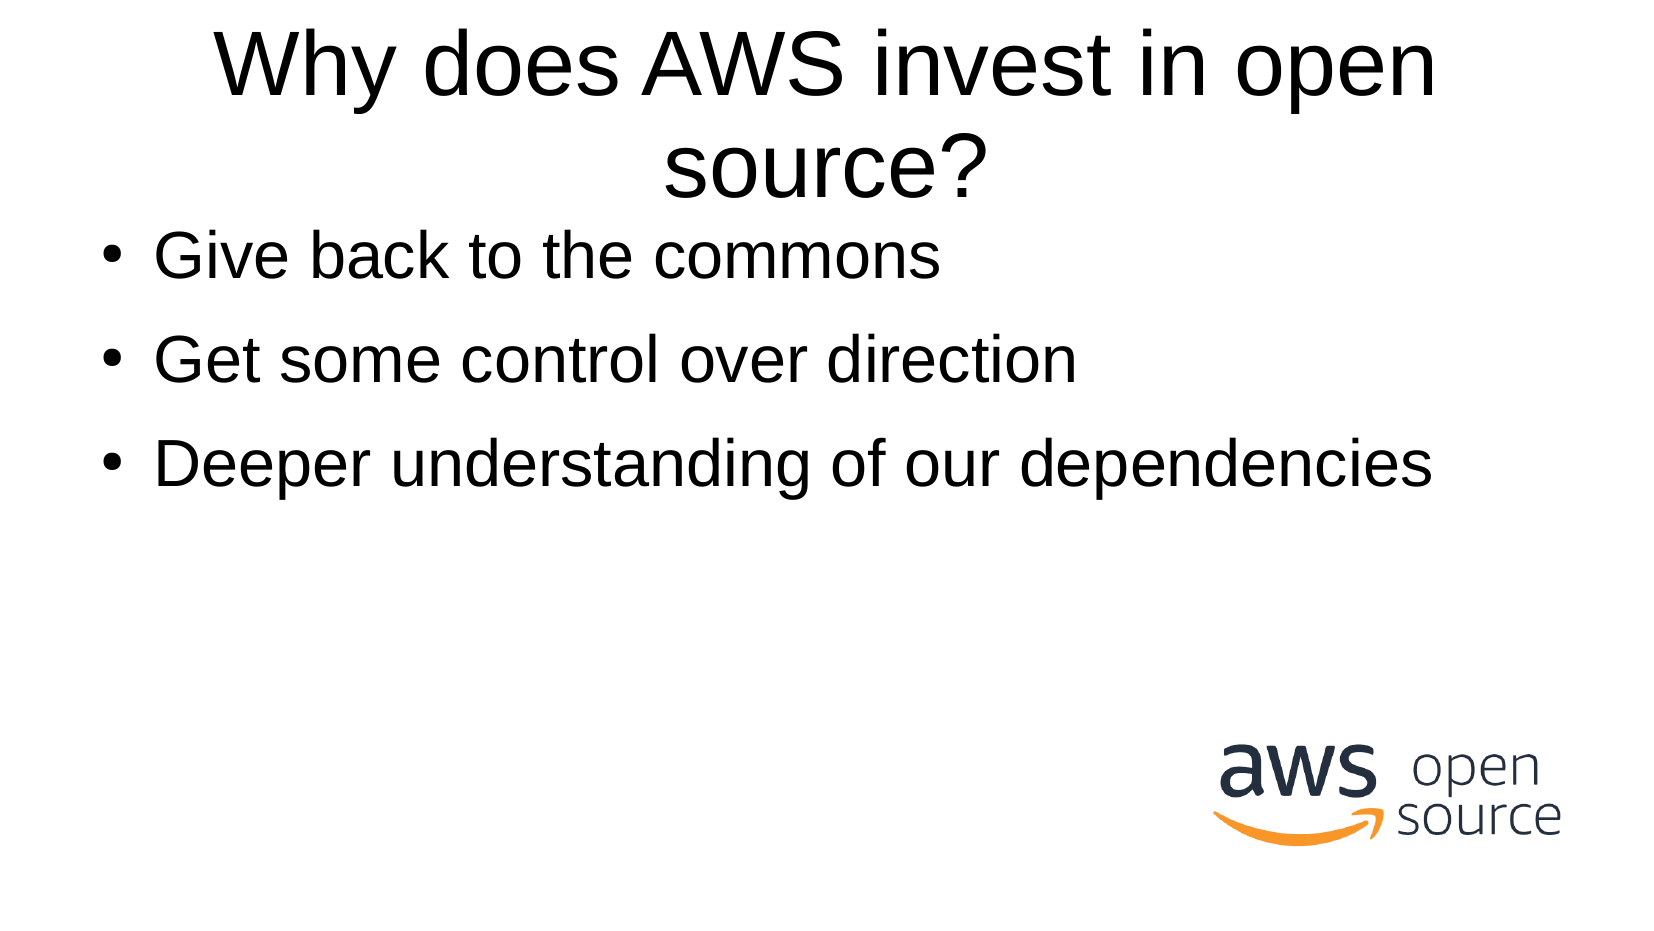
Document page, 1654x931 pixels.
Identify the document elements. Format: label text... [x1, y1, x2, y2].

title Why does AWS invest in open source? [82, 12, 1571, 217]
picture [1206, 758, 1571, 900]
list Give back to the commons Get some control over direction Deeper understanding of our dependencies [82, 217, 1571, 758]
